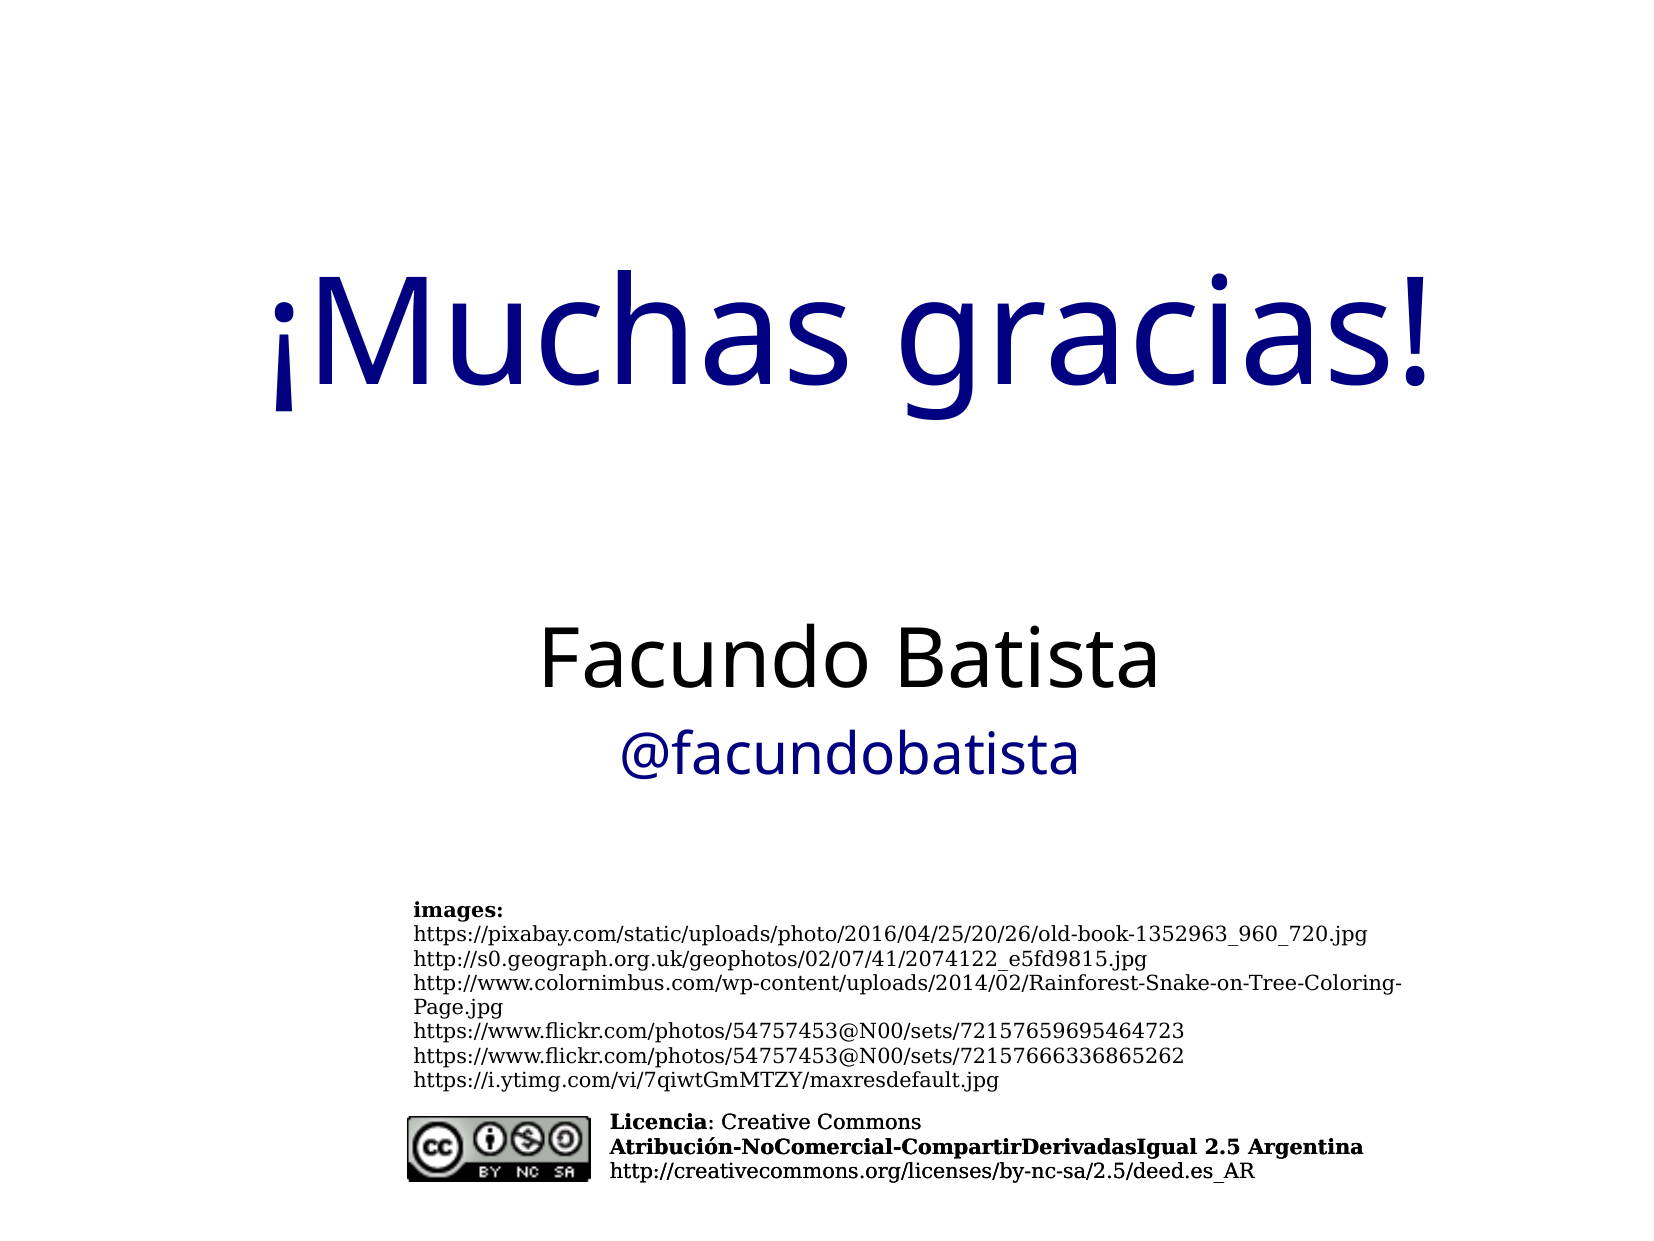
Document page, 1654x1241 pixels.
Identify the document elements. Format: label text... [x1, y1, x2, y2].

text_box Licencia: Creative Commons Atribución-NoComercial-CompartirDerivadasIgual 2.5 Argentina http://creativecommons.org/licenses/by-nc-sa/2.5/deed.es_AR [609, 1102, 1462, 1191]
picture [407, 1116, 591, 1182]
text_box images: https://pixabay.com/static/uploads/photo/2016/04/25/20/26/old-book-1352963_960_720.jpg http://s0.geograph.org.uk/geophotos/02/07/41/2074122_e5fd9815.jpg http://www.colornimbus.com/wp-content/uploads/2014/02/Rainforest-Snake-on-Tree-Coloring-Page.jpg https://www.flickr.com/photos/54757453@N00/sets/72157659695464723 https://www.flickr.com/photos/54757453@N00/sets/72157666336865262 https://i.ytimg.com/vi/7qiwtGmMTZY/maxresdefault.jpg [413, 885, 1477, 1105]
title ¡Muchas gracias! Facundo Batista @facundobatista [106, 71, 1595, 945]
